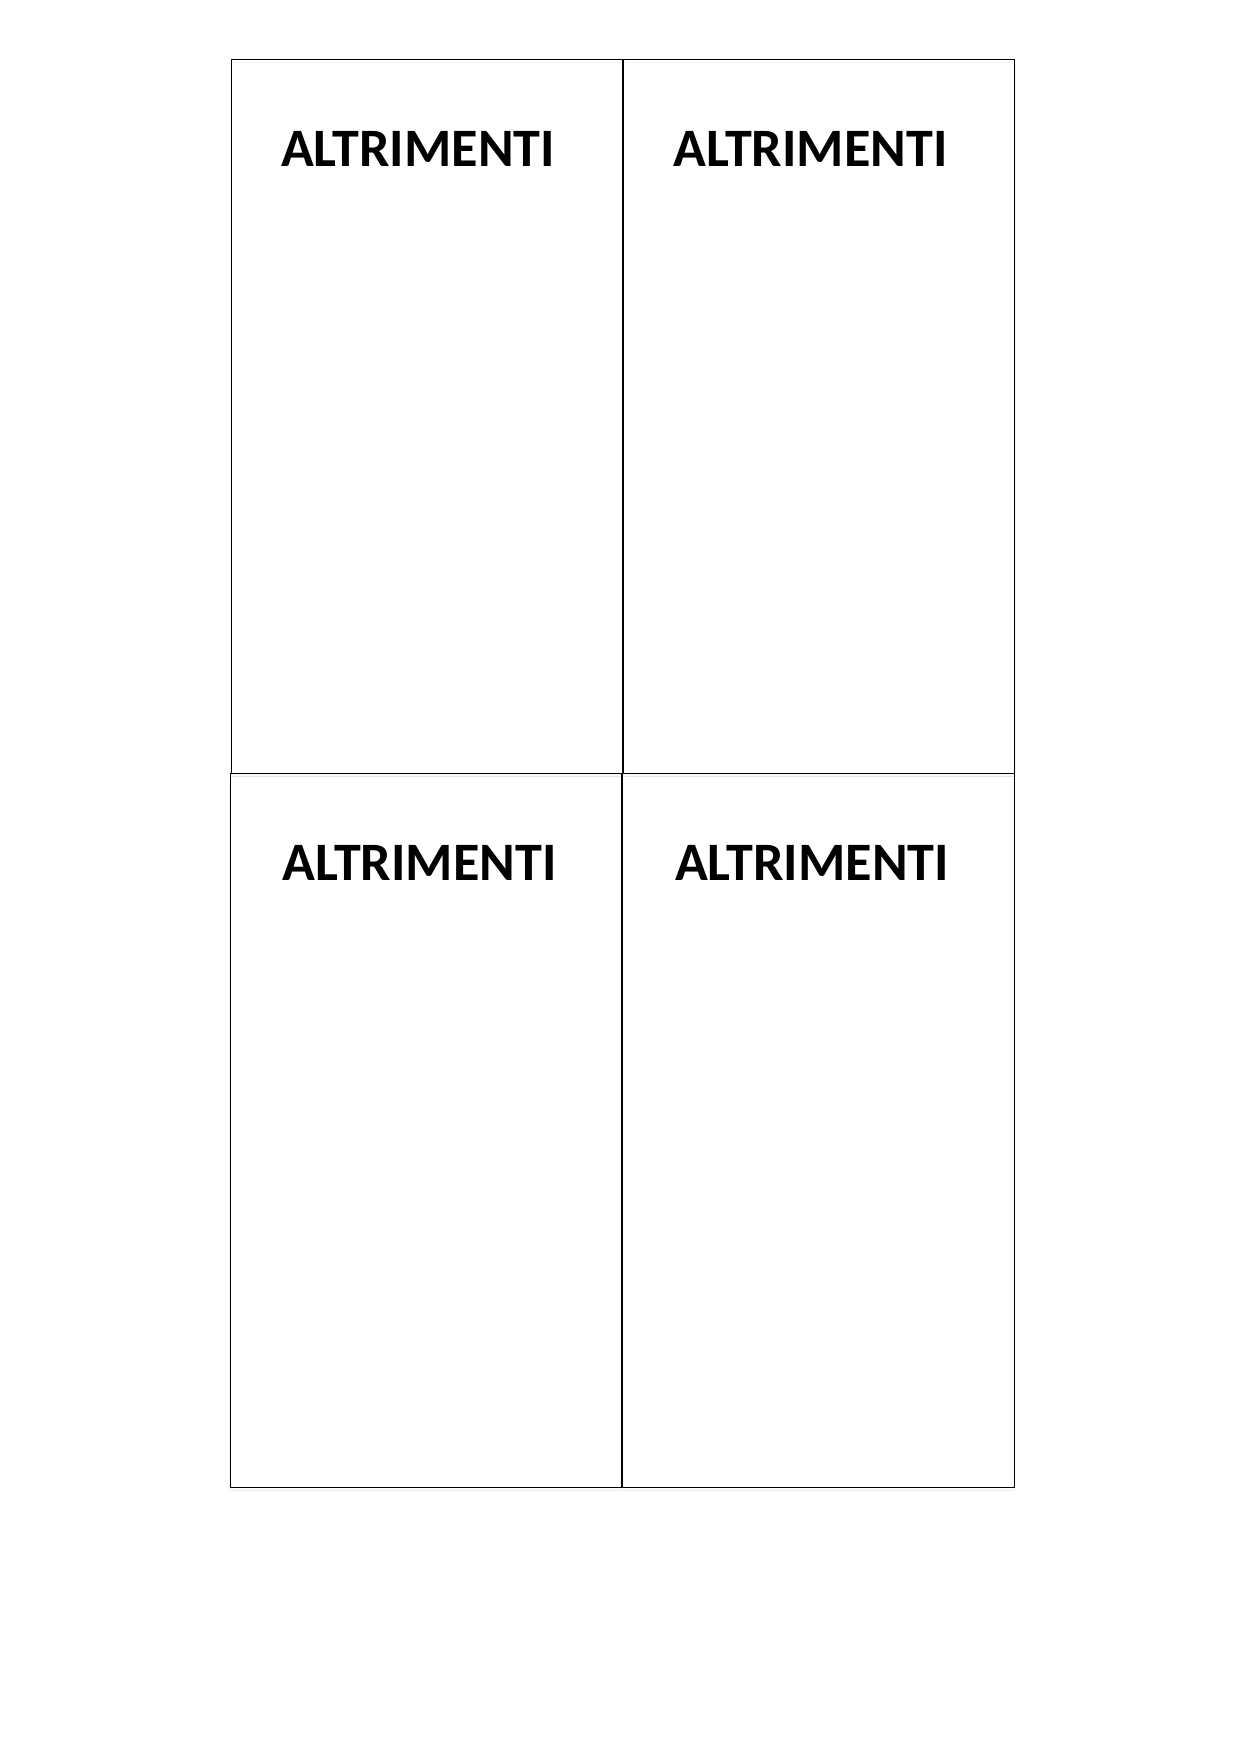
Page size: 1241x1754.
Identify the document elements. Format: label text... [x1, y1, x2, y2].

text_box ALTRIMENTI [612, 818, 1012, 979]
text_box ALTRIMENTI [611, 104, 1011, 265]
text_box ALTRIMENTI [219, 104, 611, 265]
text_box ALTRIMENTI [220, 818, 612, 979]
